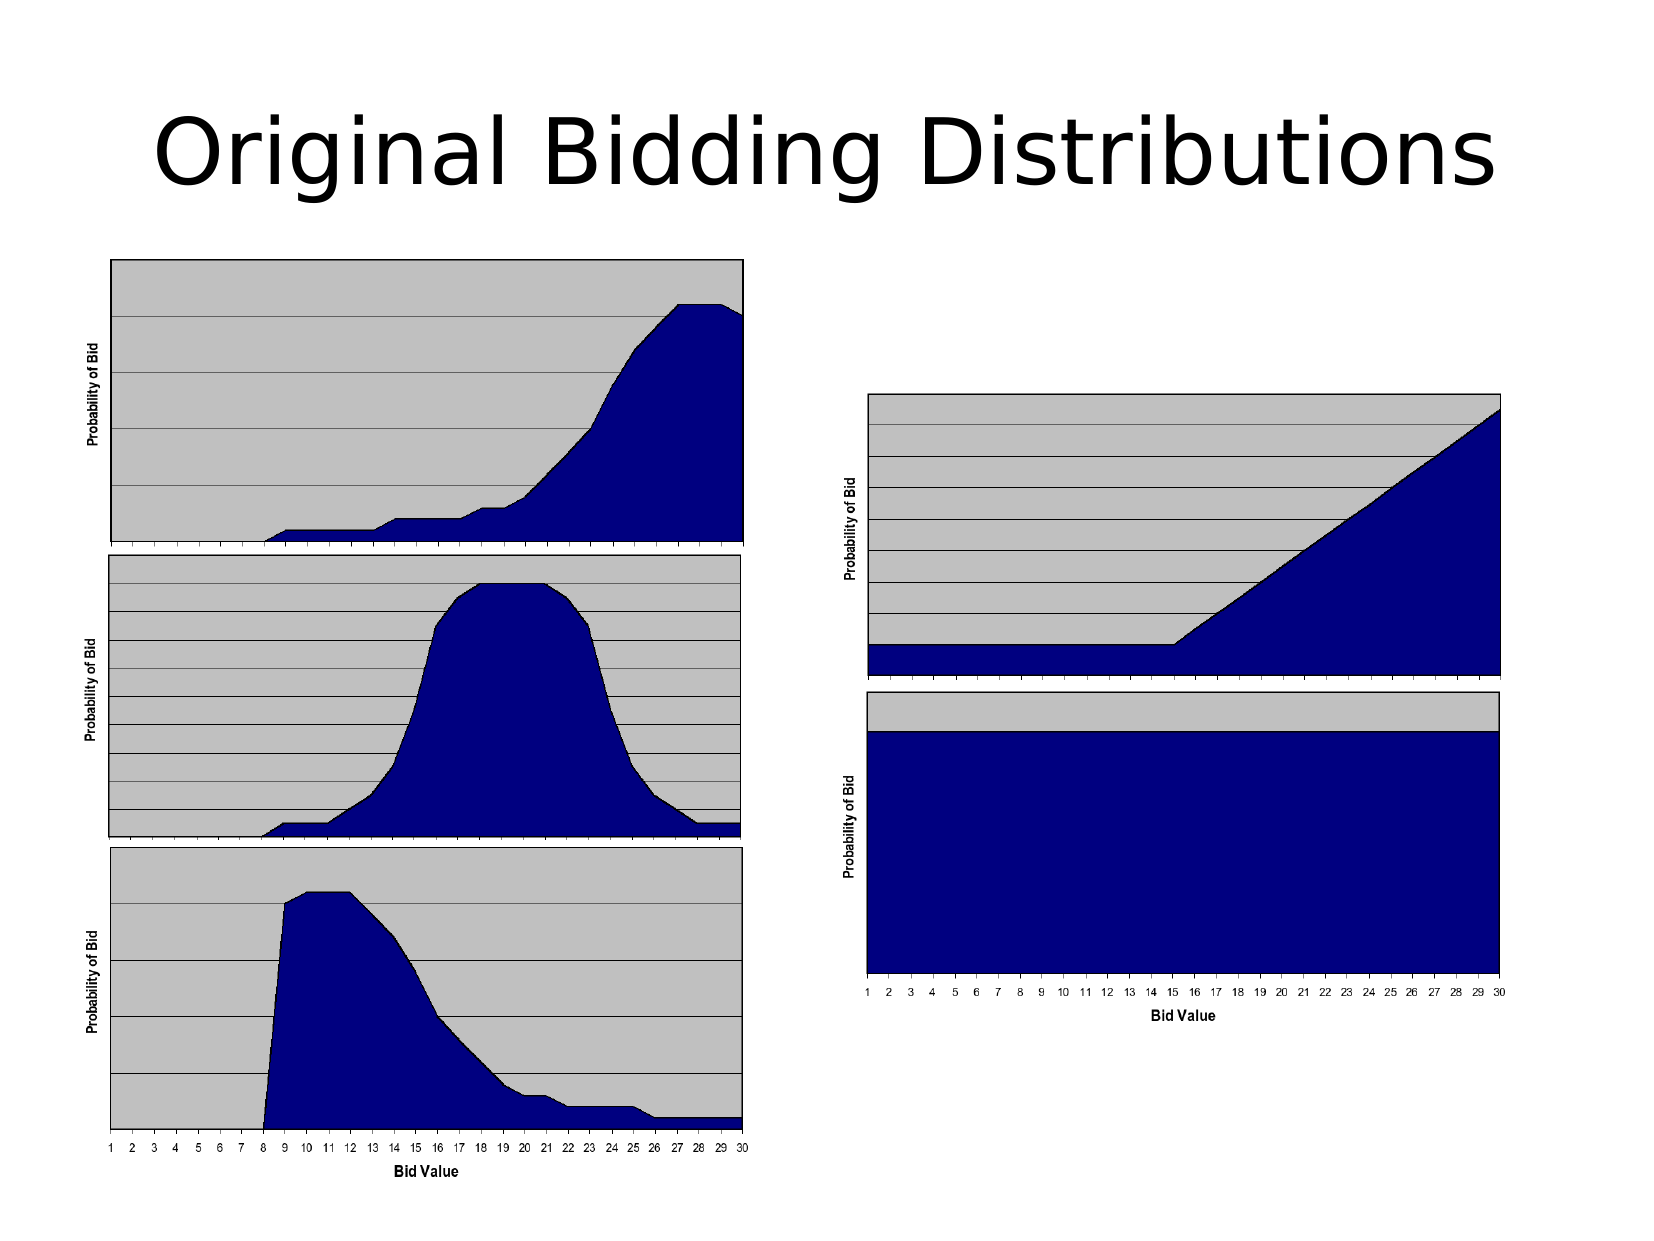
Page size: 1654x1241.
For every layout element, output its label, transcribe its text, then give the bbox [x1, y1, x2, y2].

title Original Bidding Distributions [82, 49, 1571, 257]
picture [836, 386, 1509, 1027]
picture [78, 253, 751, 1182]
